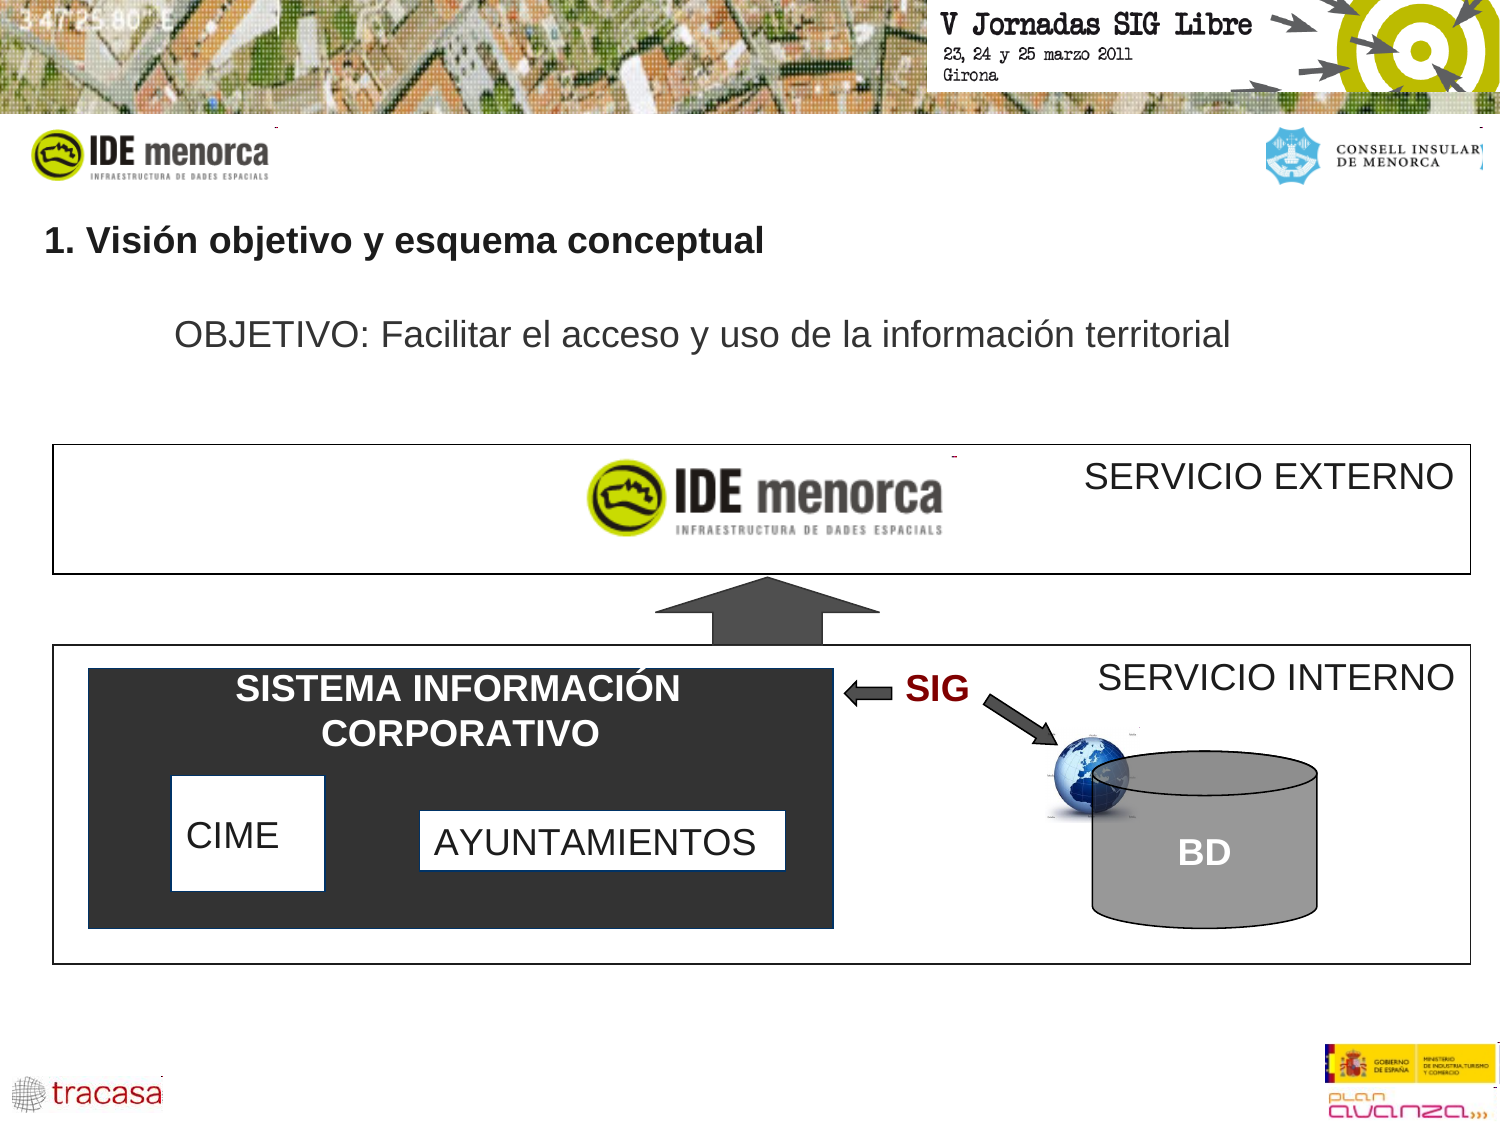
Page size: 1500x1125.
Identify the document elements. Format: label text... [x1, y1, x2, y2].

picture [1045, 727, 1140, 823]
text_box 1. Visión objetivo y esquema conceptual [29, 207, 781, 269]
text_box OBJETIVO: Facilitar el acceso y uso de la información territorial [159, 302, 1248, 364]
text_box SIG [880, 656, 986, 718]
text_box SISTEMA INFORMACIÓN CORPORATIVO [88, 668, 833, 929]
picture [1266, 127, 1483, 185]
picture [584, 456, 957, 543]
picture [1328, 1087, 1497, 1125]
text_box [844, 681, 880, 706]
text_box AYUNTAMIENTOS [419, 810, 786, 871]
picture [12, 1076, 163, 1113]
text_box BD [1092, 776, 1317, 929]
text_box SERVICIO INTERNO [53, 645, 1471, 965]
text_box [655, 577, 880, 646]
text_box [983, 694, 1057, 745]
text_box CIME [171, 775, 325, 892]
picture [29, 127, 278, 185]
picture [0, 0, 1500, 114]
text_box [53, 444, 1471, 575]
text_box SERVICIO EXTERNO [1069, 444, 1470, 505]
picture [1325, 1042, 1500, 1085]
